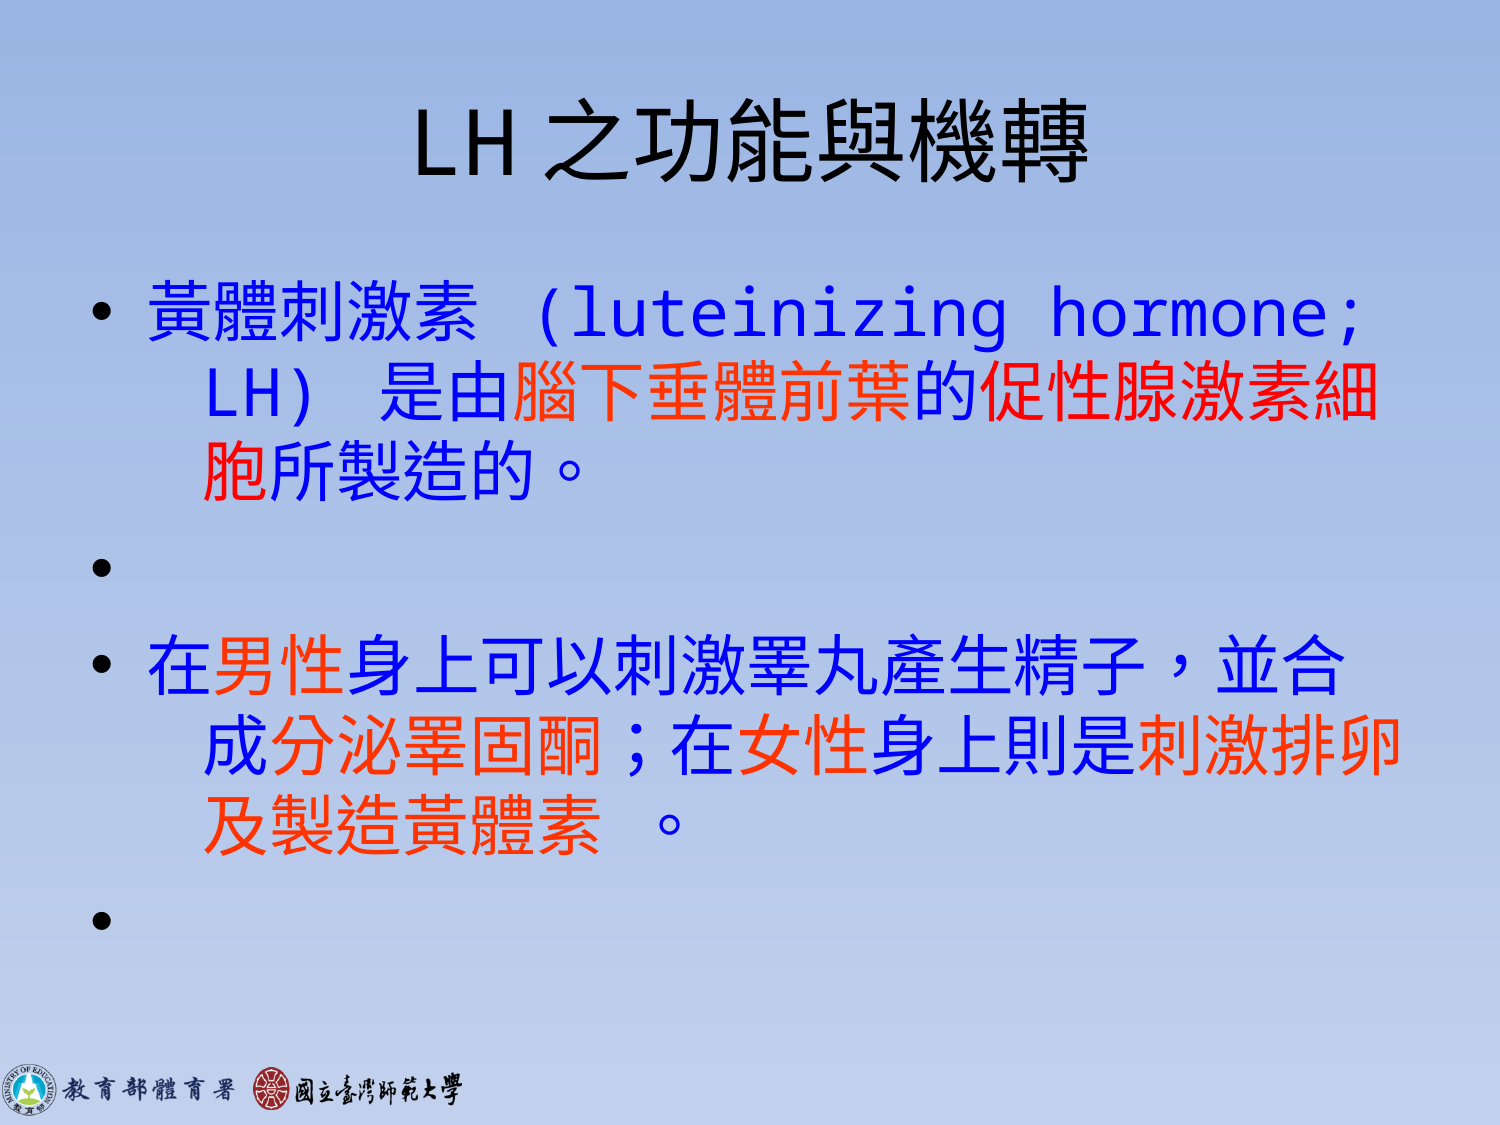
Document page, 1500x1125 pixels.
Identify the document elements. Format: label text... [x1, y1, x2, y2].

list 黃體刺激素 (luteinizing hormone; LH) 是由腦下垂體前葉的促性腺激素細胞所製造的。 在男性身上可以刺激睪丸產生精子，並合成分泌睪固酮；在女性身上則是刺激排卵及製造黃體素 。 [75, 262, 1426, 1005]
title LH之功能與機轉 [75, 45, 1426, 233]
